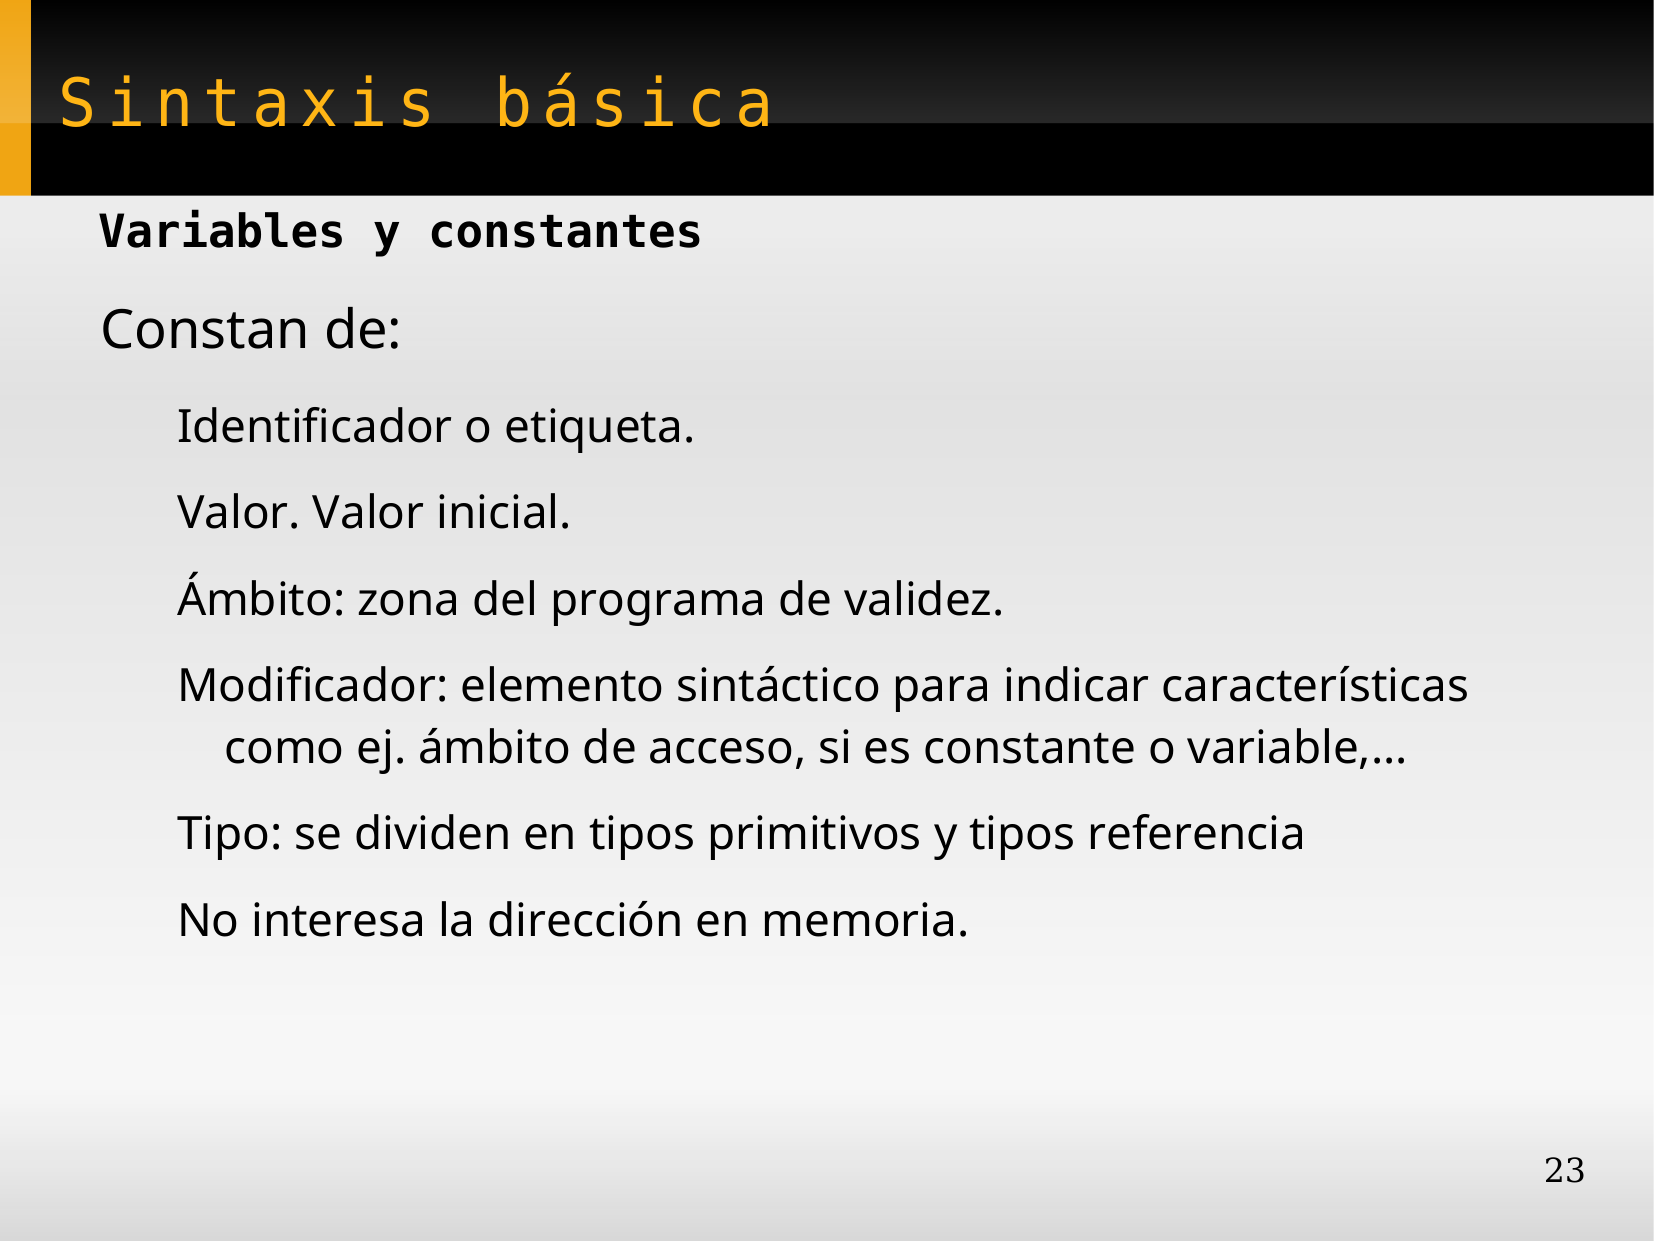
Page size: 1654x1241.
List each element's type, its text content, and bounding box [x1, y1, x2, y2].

list Constan de: Identificador o etiqueta. Valor. Valor inicial. Ámbito: zona del programa de validez. Modificador: elemento sintáctico para indicar características como ej. ámbito de acceso, si es constante o variable,... Tipo: se dividen en tipos primitivos y tipos referencia No interesa la dirección en memoria. [82, 290, 1571, 1109]
picture [0, 0, 1654, 1241]
title Sintaxis básica [59, 29, 1595, 178]
text_box Variables y constantes [83, 197, 718, 266]
